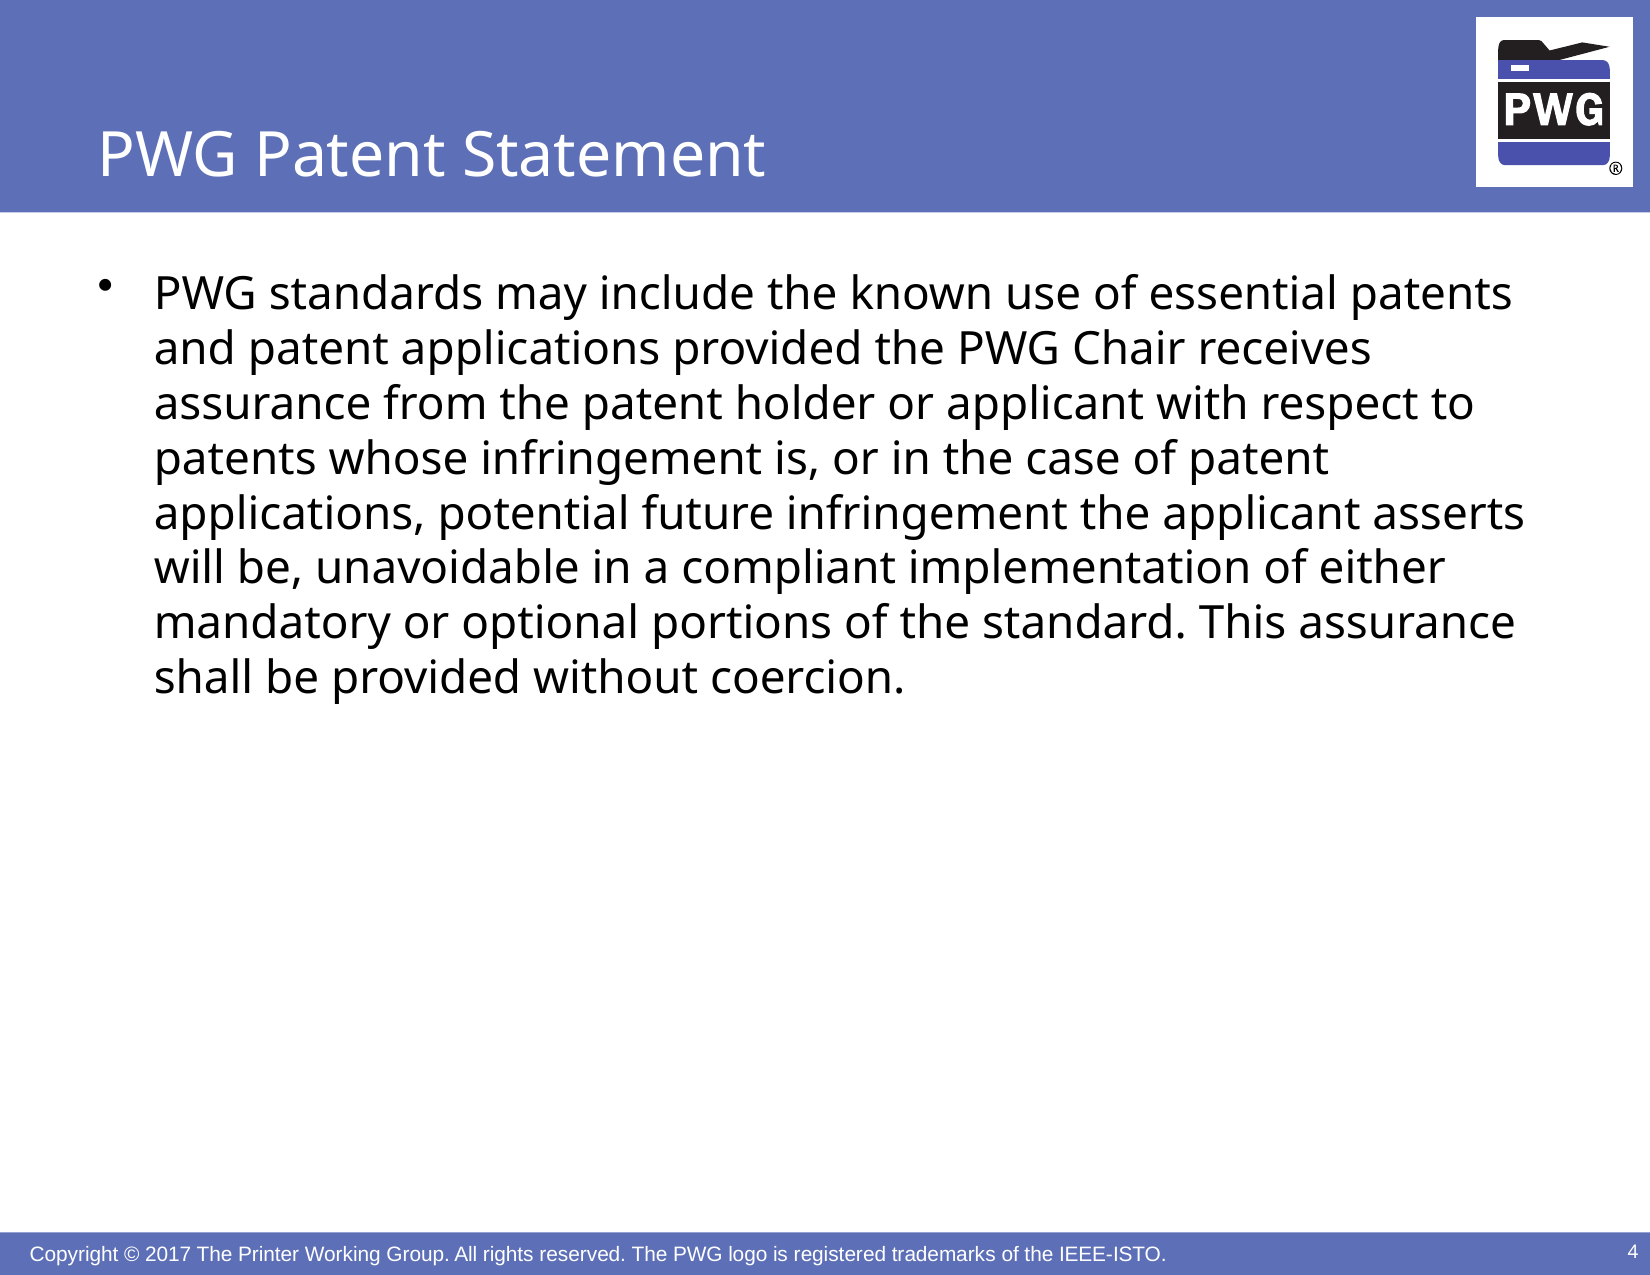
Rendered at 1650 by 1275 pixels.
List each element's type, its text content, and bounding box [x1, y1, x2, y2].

title PWG Patent Statement [82, 8, 1449, 198]
list PWG standards may include the known use of essential patents and patent applications provided the PWG Chair receives assurance from the patent holder or applicant with respect to patents whose infringement is, or in the case of patent applications, potential future infringement the applicant asserts will be, unavoidable in a compliant implementation of either mandatory or optional portions of the standard. This assurance shall be provided without coercion. [82, 254, 1568, 1233]
